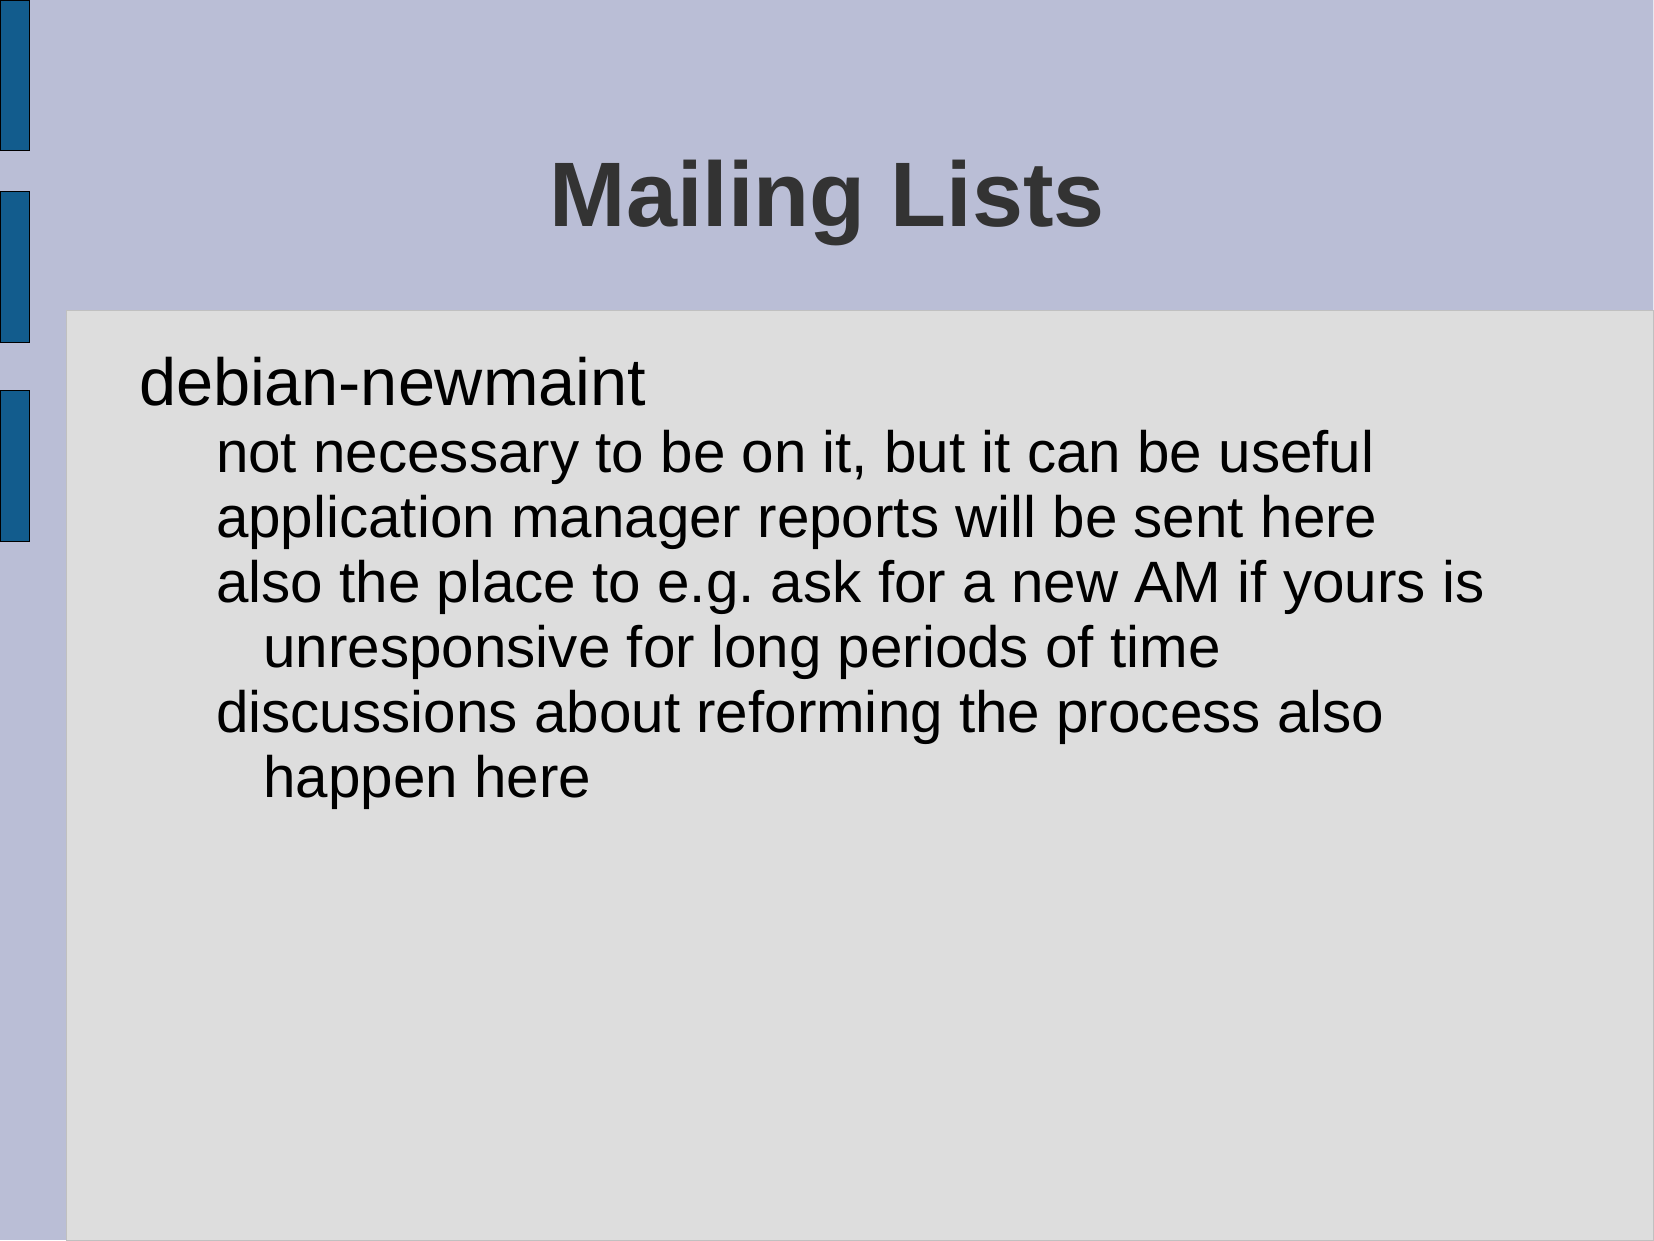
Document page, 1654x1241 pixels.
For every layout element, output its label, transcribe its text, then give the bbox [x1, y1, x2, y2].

list debian-newmaint not necessary to be on it, but it can be useful application manager reports will be sent here also the place to e.g. ask for a new AM if yours is unresponsive for long periods of time discussions about reforming the process also happen here [121, 344, 1534, 1127]
title Mailing Lists [121, 91, 1534, 299]
